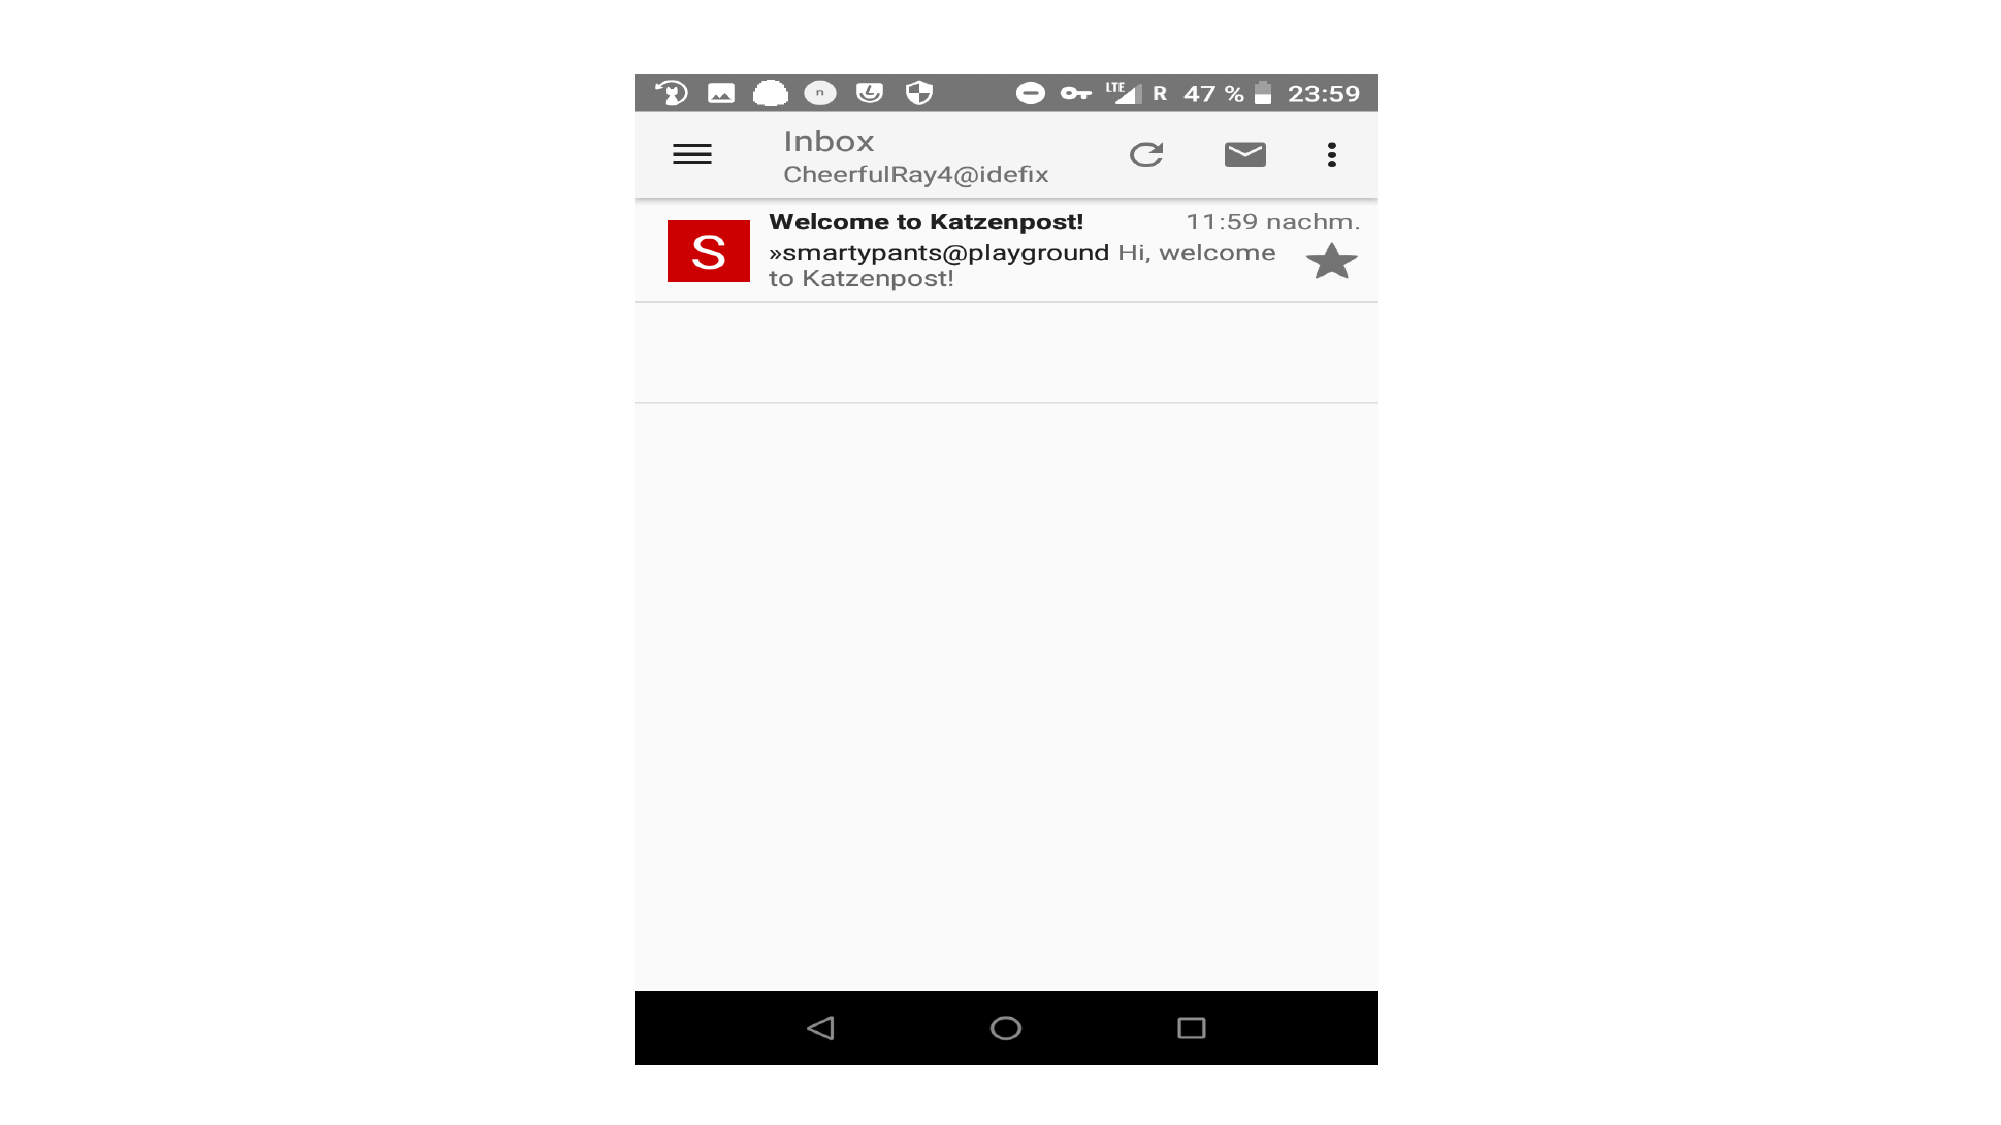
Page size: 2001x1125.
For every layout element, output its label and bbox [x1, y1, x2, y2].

picture [635, 74, 1378, 1065]
